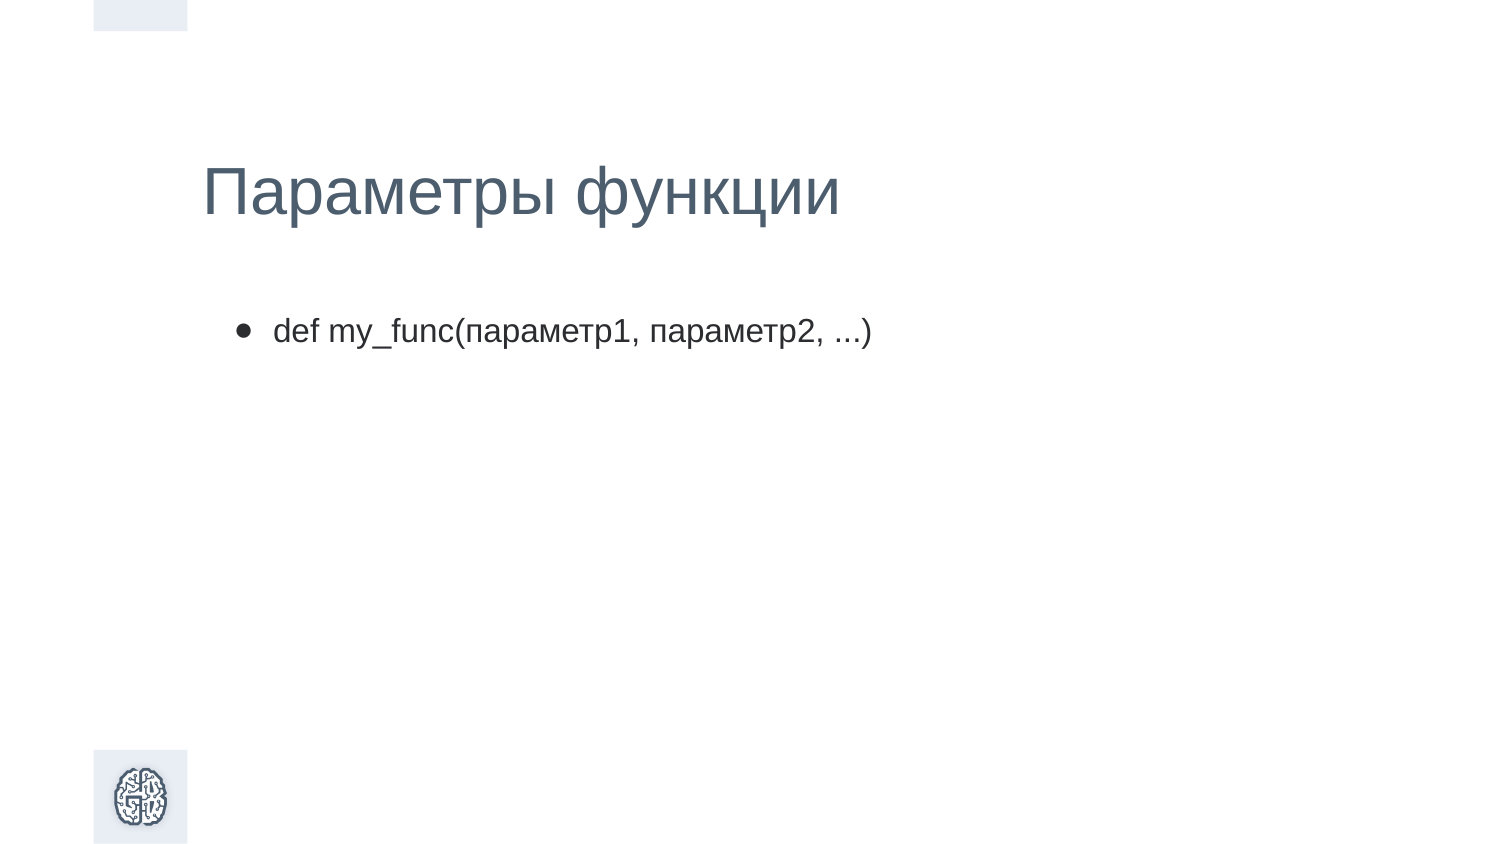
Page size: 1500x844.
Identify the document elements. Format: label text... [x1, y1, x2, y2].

picture [106, 760, 175, 834]
text_box def my_func(параметр1, параметр2, ...) [187, 259, 1312, 379]
text_box Параметры функции [187, 93, 1312, 259]
